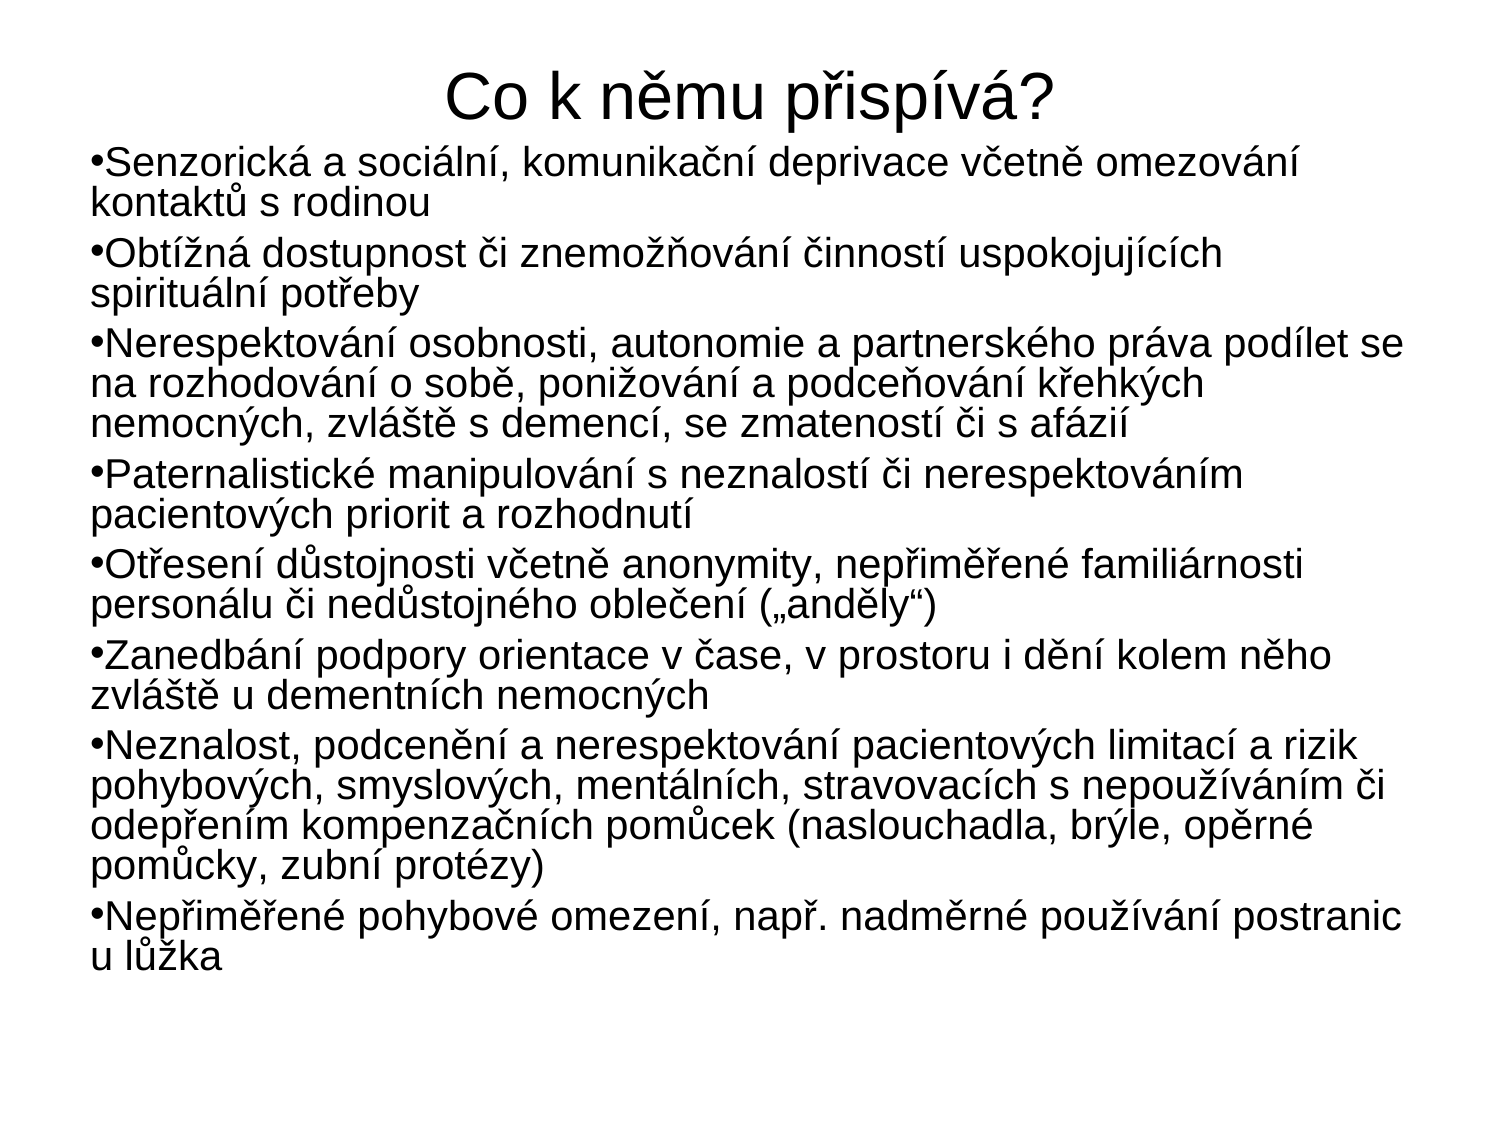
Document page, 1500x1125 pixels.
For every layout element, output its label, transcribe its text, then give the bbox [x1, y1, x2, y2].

title Co k němu přispívá? [75, 45, 1426, 137]
list Senzorická a sociální, komunikační deprivace včetně omezování kontaktů s rodinou Obtížná dostupnost či znemožňování činností uspokojujících spirituální potřeby Nerespektování osobnosti, autonomie a partnerského práva podílet se na rozhodování o sobě, ponižování a podceňování křehkých nemocných, zvláště s demencí, se zmateností či s afázií Paternalistické manipulování s neznalostí či nerespektováním pacientových priorit a rozhodnutí Otřesení důstojnosti včetně anonymity, nepřiměřené familiárnosti personálu či nedůstojného oblečení („anděly“) Zanedbání podpory orientace v čase, v prostoru i dění kolem něho zvláště u dementních nemocných Neznalost, podcenění a nerespektování pacientových limitací a rizik pohybových, smyslových, mentálních, stravovacích s nepoužíváním či odepřením kompenzačních pomůcek (naslouchadla, brýle, opěrné pomůcky, zubní protézy) Nepřiměřené pohybové omezení, např. nadměrné používání postranic u lůžka [75, 137, 1426, 1075]
